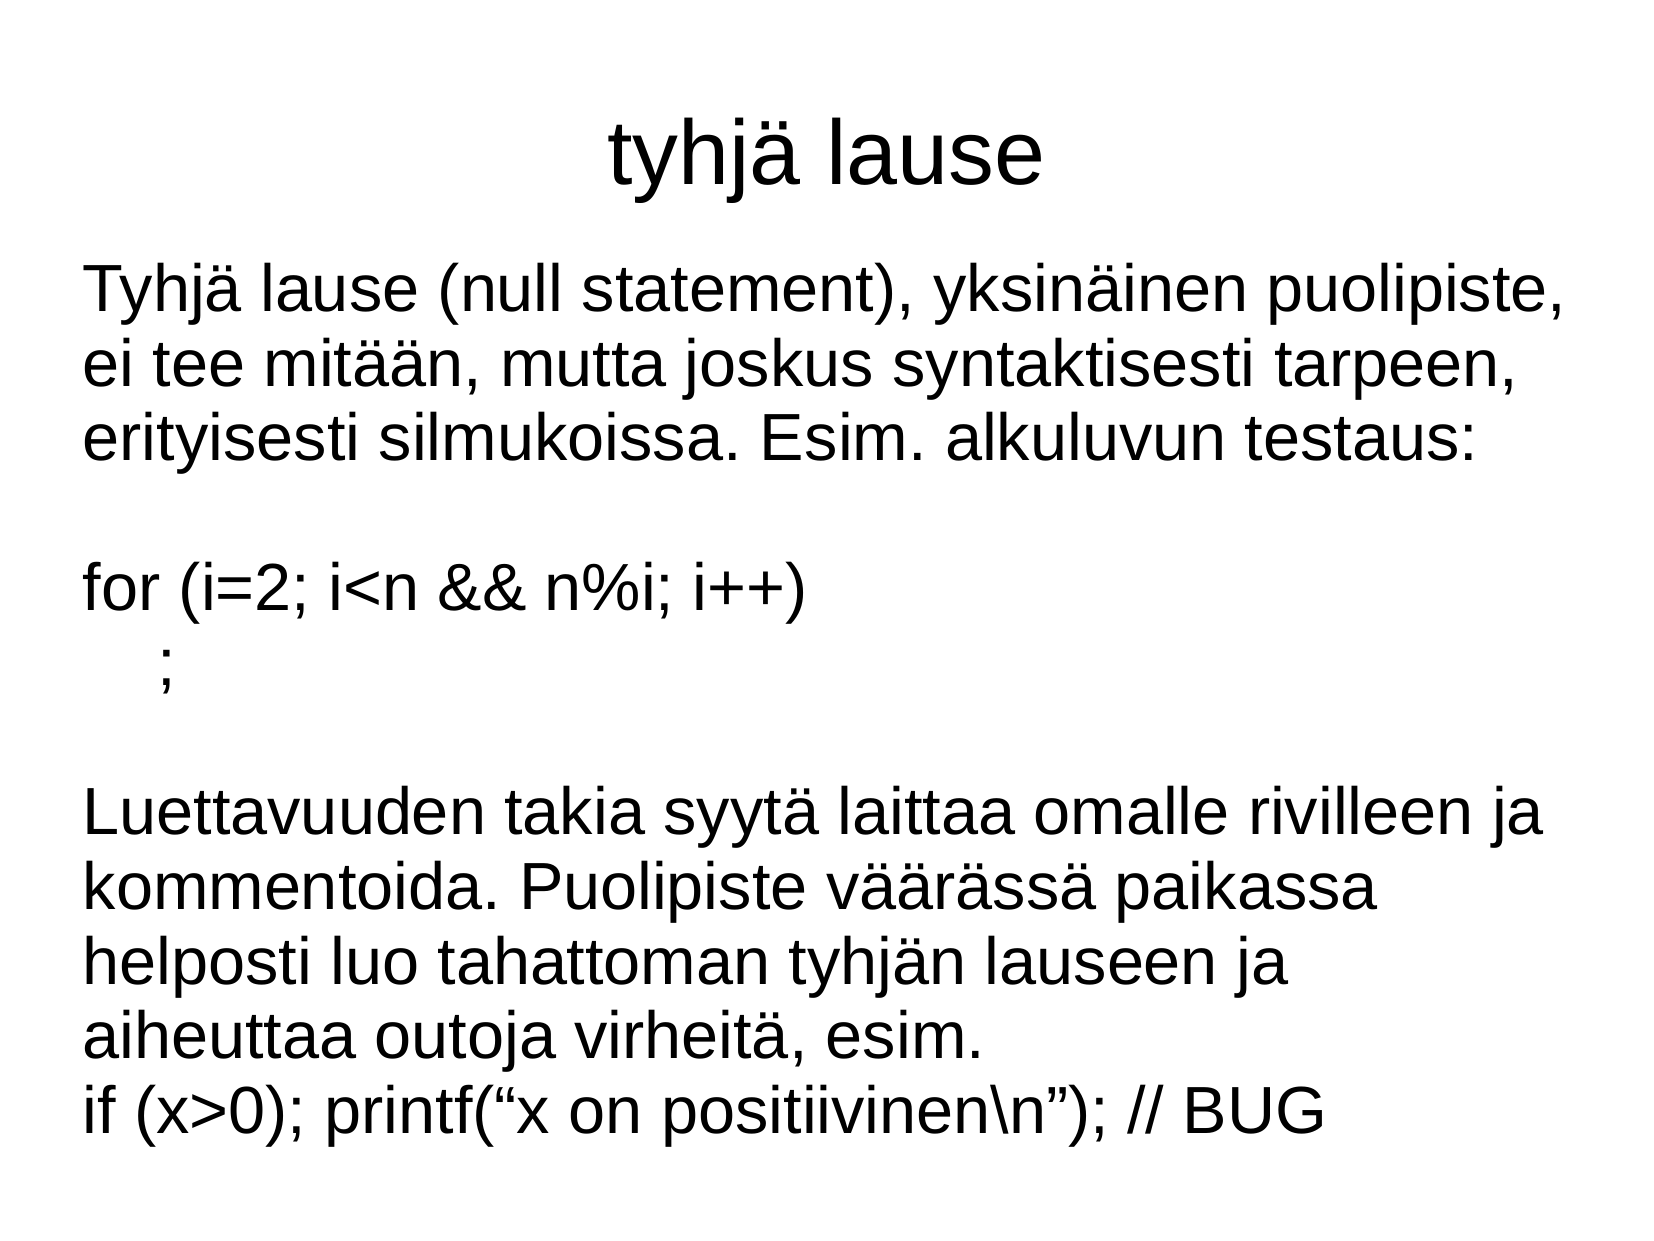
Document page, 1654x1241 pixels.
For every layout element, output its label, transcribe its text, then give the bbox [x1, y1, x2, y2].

title tyhjä lause [82, 56, 1571, 250]
subtitle Tyhjä lause (null statement), yksinäinen puolipiste, ei tee mitään, mutta joskus syntaktisesti tarpeen, erityisesti silmukoissa. Esim. alkuluvun testaus: for (i=2; i<n && n%i; i++) ; Luettavuuden takia syytä laittaa omalle rivilleen ja kommentoida. Puolipiste väärässä paikassa helposti luo tahattoman tyhjän lauseen ja aiheuttaa outoja virheitä, esim. if (x>0); printf(“x on positiivinen\n”); // BUG [82, 250, 1571, 1149]
